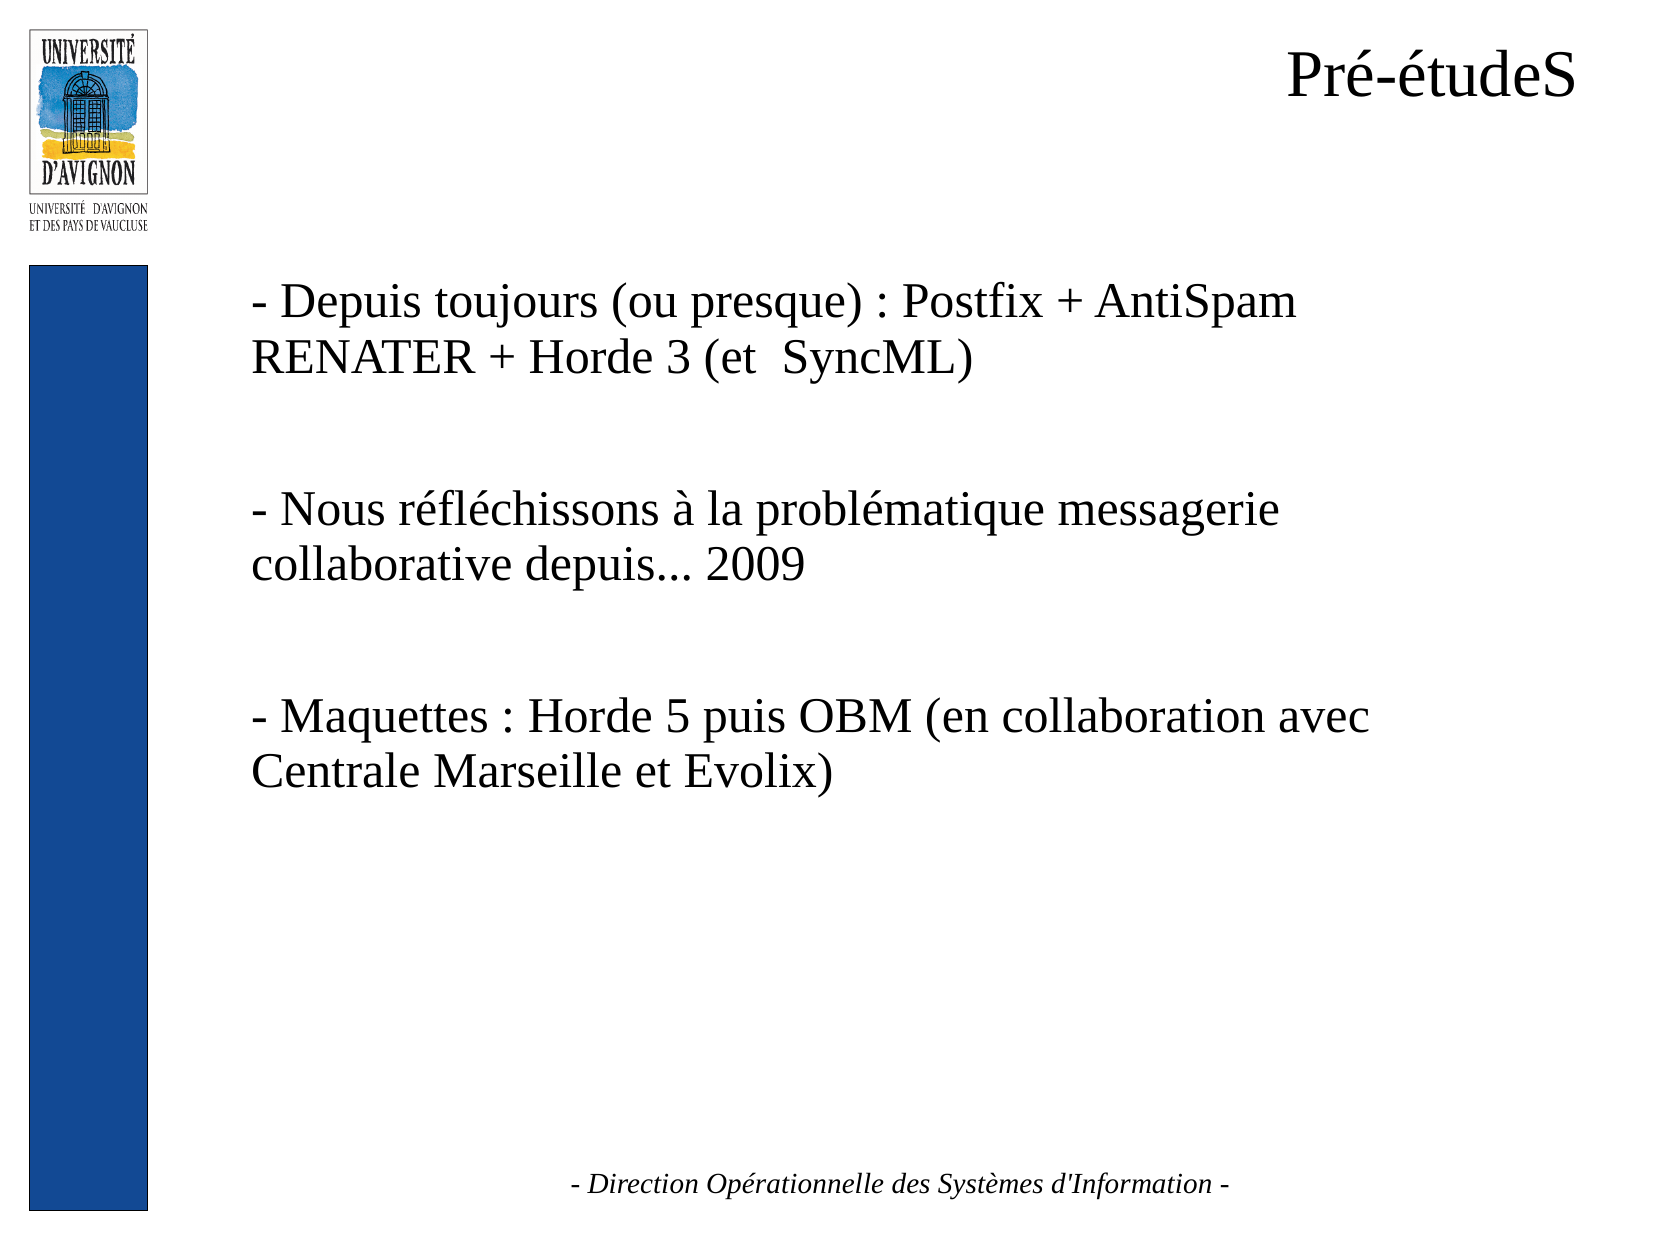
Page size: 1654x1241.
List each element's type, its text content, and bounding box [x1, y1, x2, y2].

text_box - Direction Opérationnelle des Systèmes d'Information - [236, 1160, 1566, 1208]
text_box - Depuis toujours (ou presque) : Postfix + AntiSpam RENATER + Horde 3 (et SyncML) - Nous réfléchissons à la problématique messagerie collaborative depuis... 2009 - Maquettes : Horde 5 puis OBM (en collaboration avec Centrale Marseille et Evolix) [236, 265, 1536, 807]
text_box Pré-étudeS [177, 29, 1595, 119]
picture [29, 29, 148, 236]
text_box [29, 265, 148, 1211]
